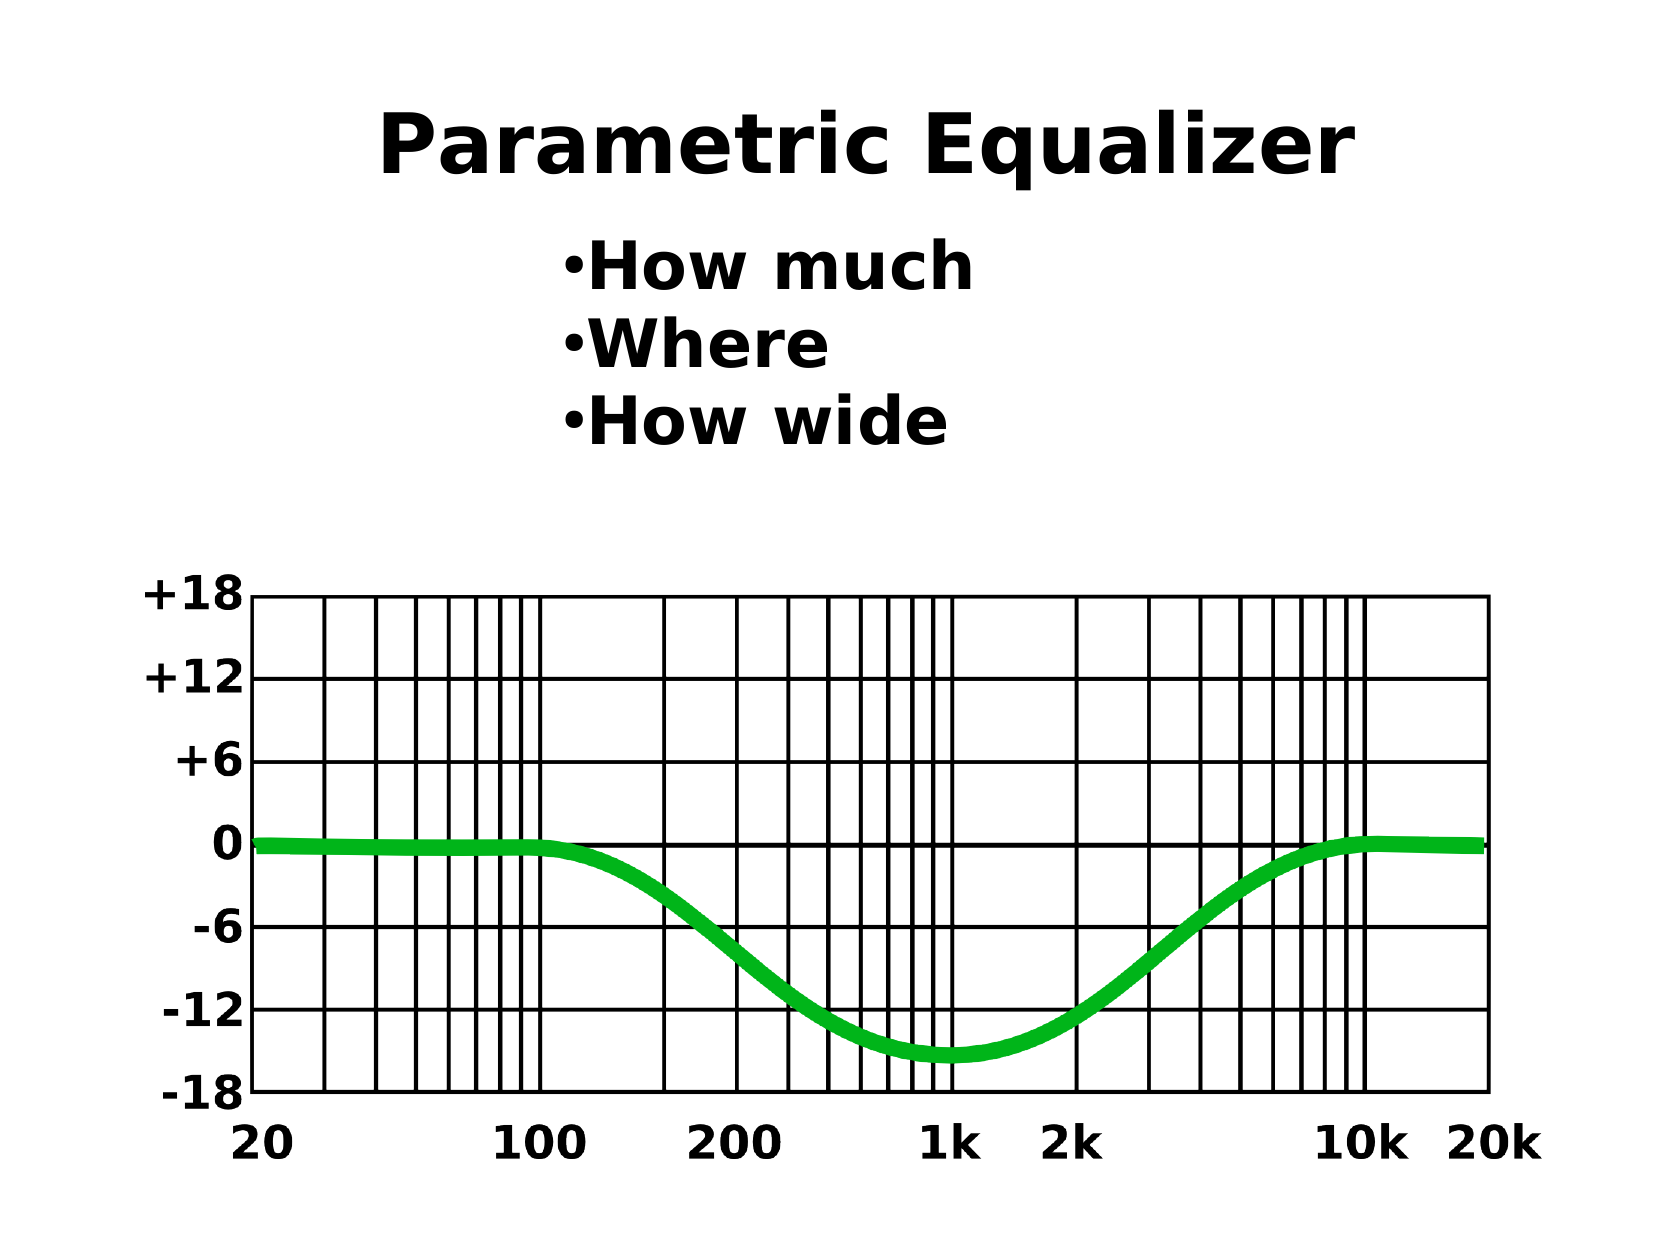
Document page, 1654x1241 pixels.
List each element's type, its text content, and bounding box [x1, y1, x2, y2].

text_box Parametric Equalizer [376, 47, 1538, 243]
text_box How much Where How wide [562, 187, 1276, 501]
picture [145, 574, 1542, 1159]
